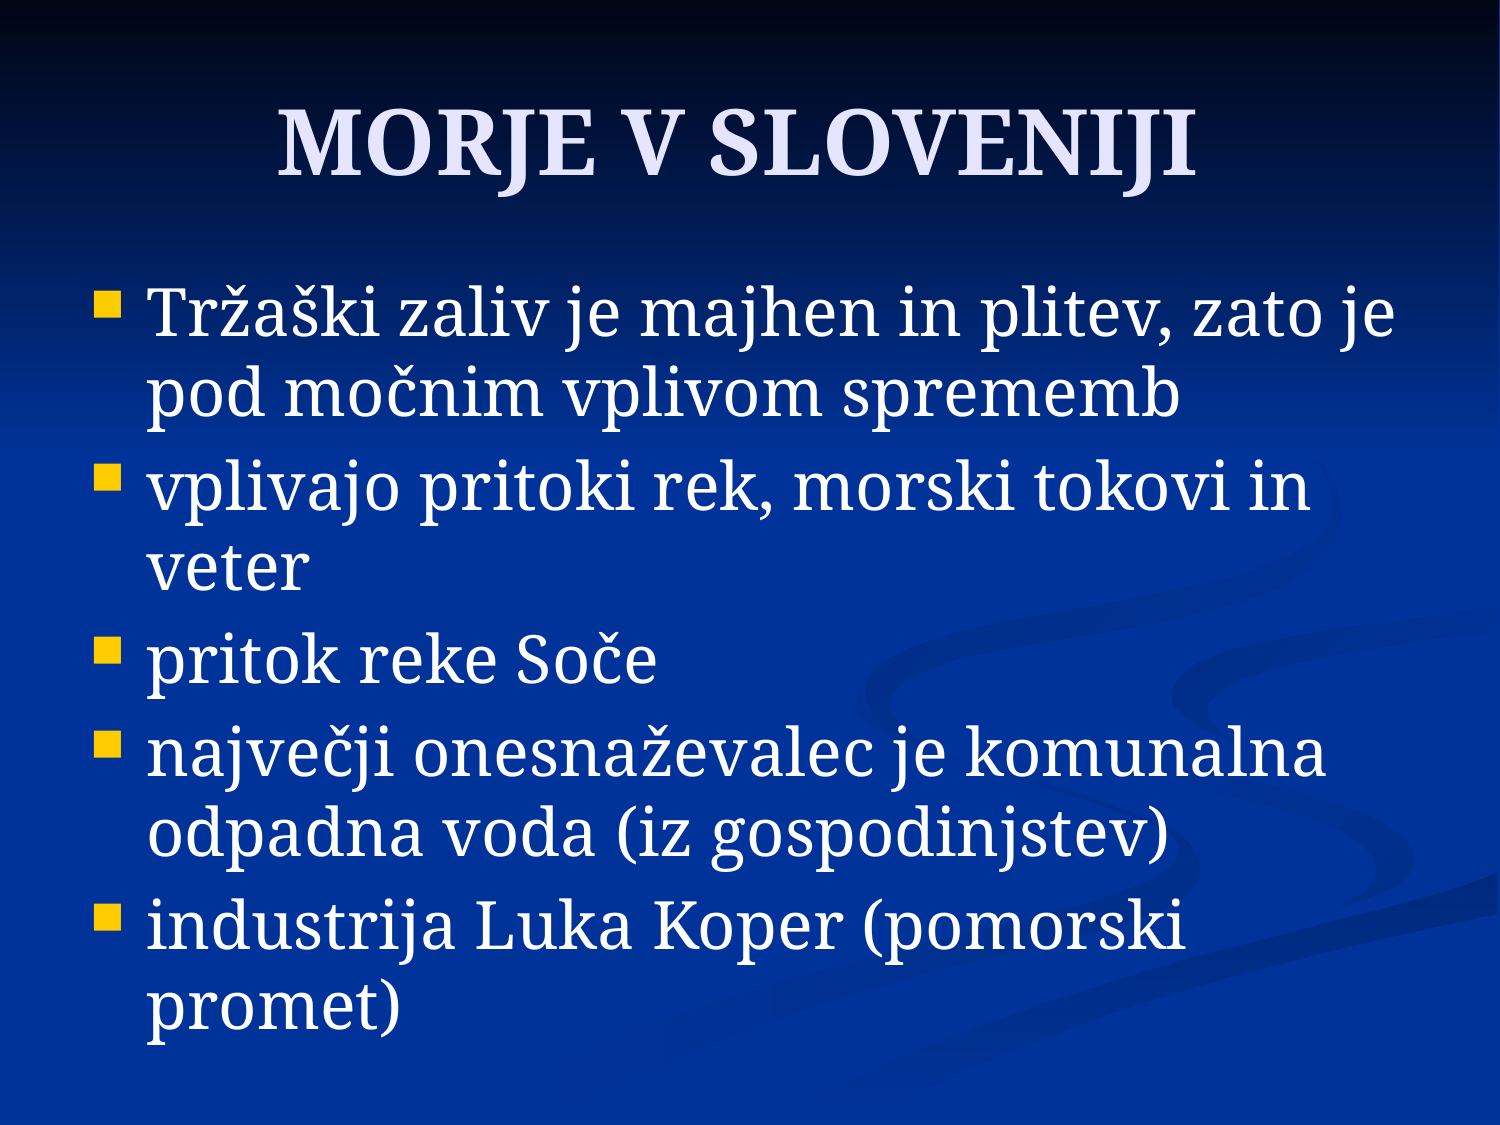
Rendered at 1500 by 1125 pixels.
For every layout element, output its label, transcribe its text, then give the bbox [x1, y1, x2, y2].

title MORJE V SLOVENIJI [75, 45, 1425, 233]
list Tržaški zaliv je majhen in plitev, zato je pod močnim vplivom sprememb vplivajo pritoki rek, morski tokovi in veter pritok reke Soče največji onesnaževalec je komunalna odpadna voda (iz gospodinjstev) industrija Luka Koper (pomorski promet) [75, 262, 1425, 1005]
